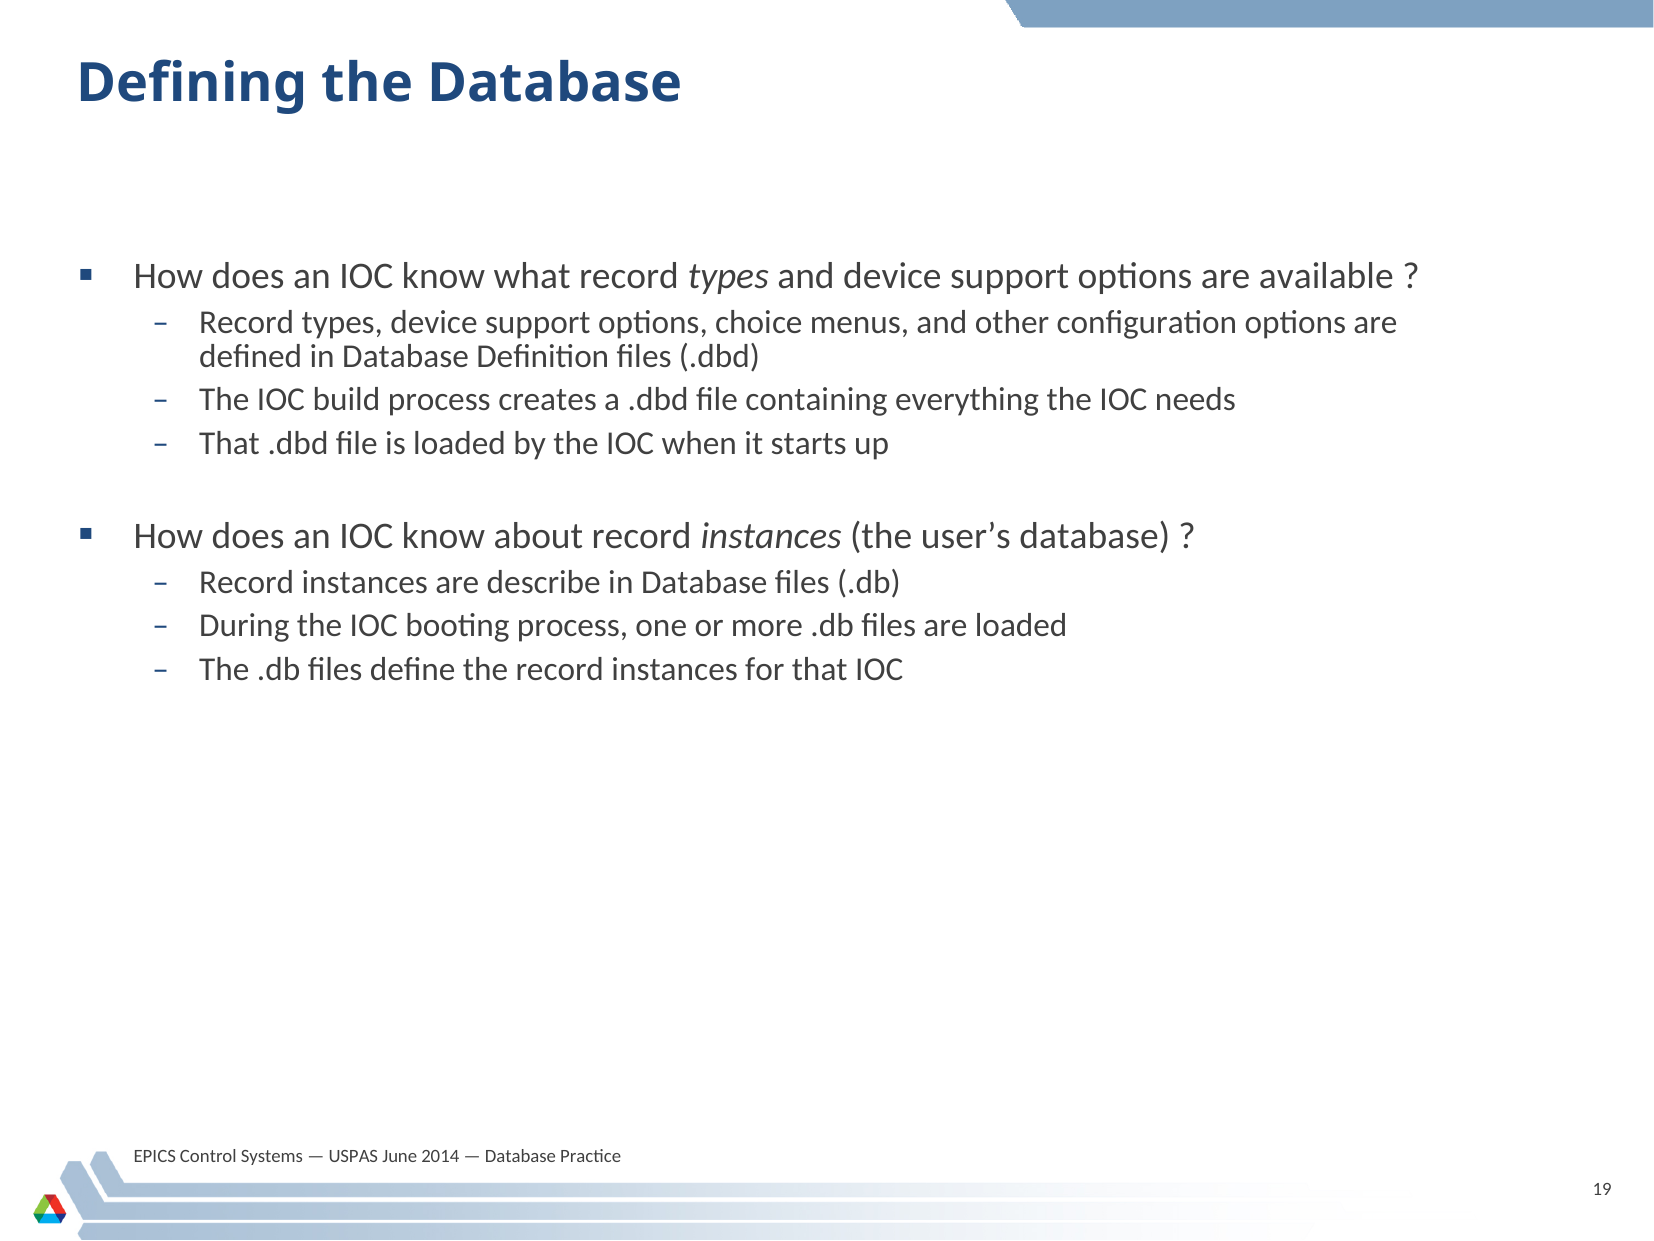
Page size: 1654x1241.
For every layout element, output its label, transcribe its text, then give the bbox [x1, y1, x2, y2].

picture [0, 1143, 1654, 1240]
picture [0, 0, 1654, 29]
list How does an IOC know what record types and device support options are available ? Record types, device support options, choice menus, and other configuration options are defined in Database Definition files (.dbd) The IOC build process creates a .dbd file containing everything the IOC needs That .dbd file is loaded by the IOC when it starts up How does an IOC know about record instances (the user’s database) ? Record instances are describe in Database files (.db) During the IOC booting process, one or more .db files are loaded The .db files define the record instances for that IOC [62, 253, 1498, 815]
title Defining the Database [61, 51, 1500, 123]
